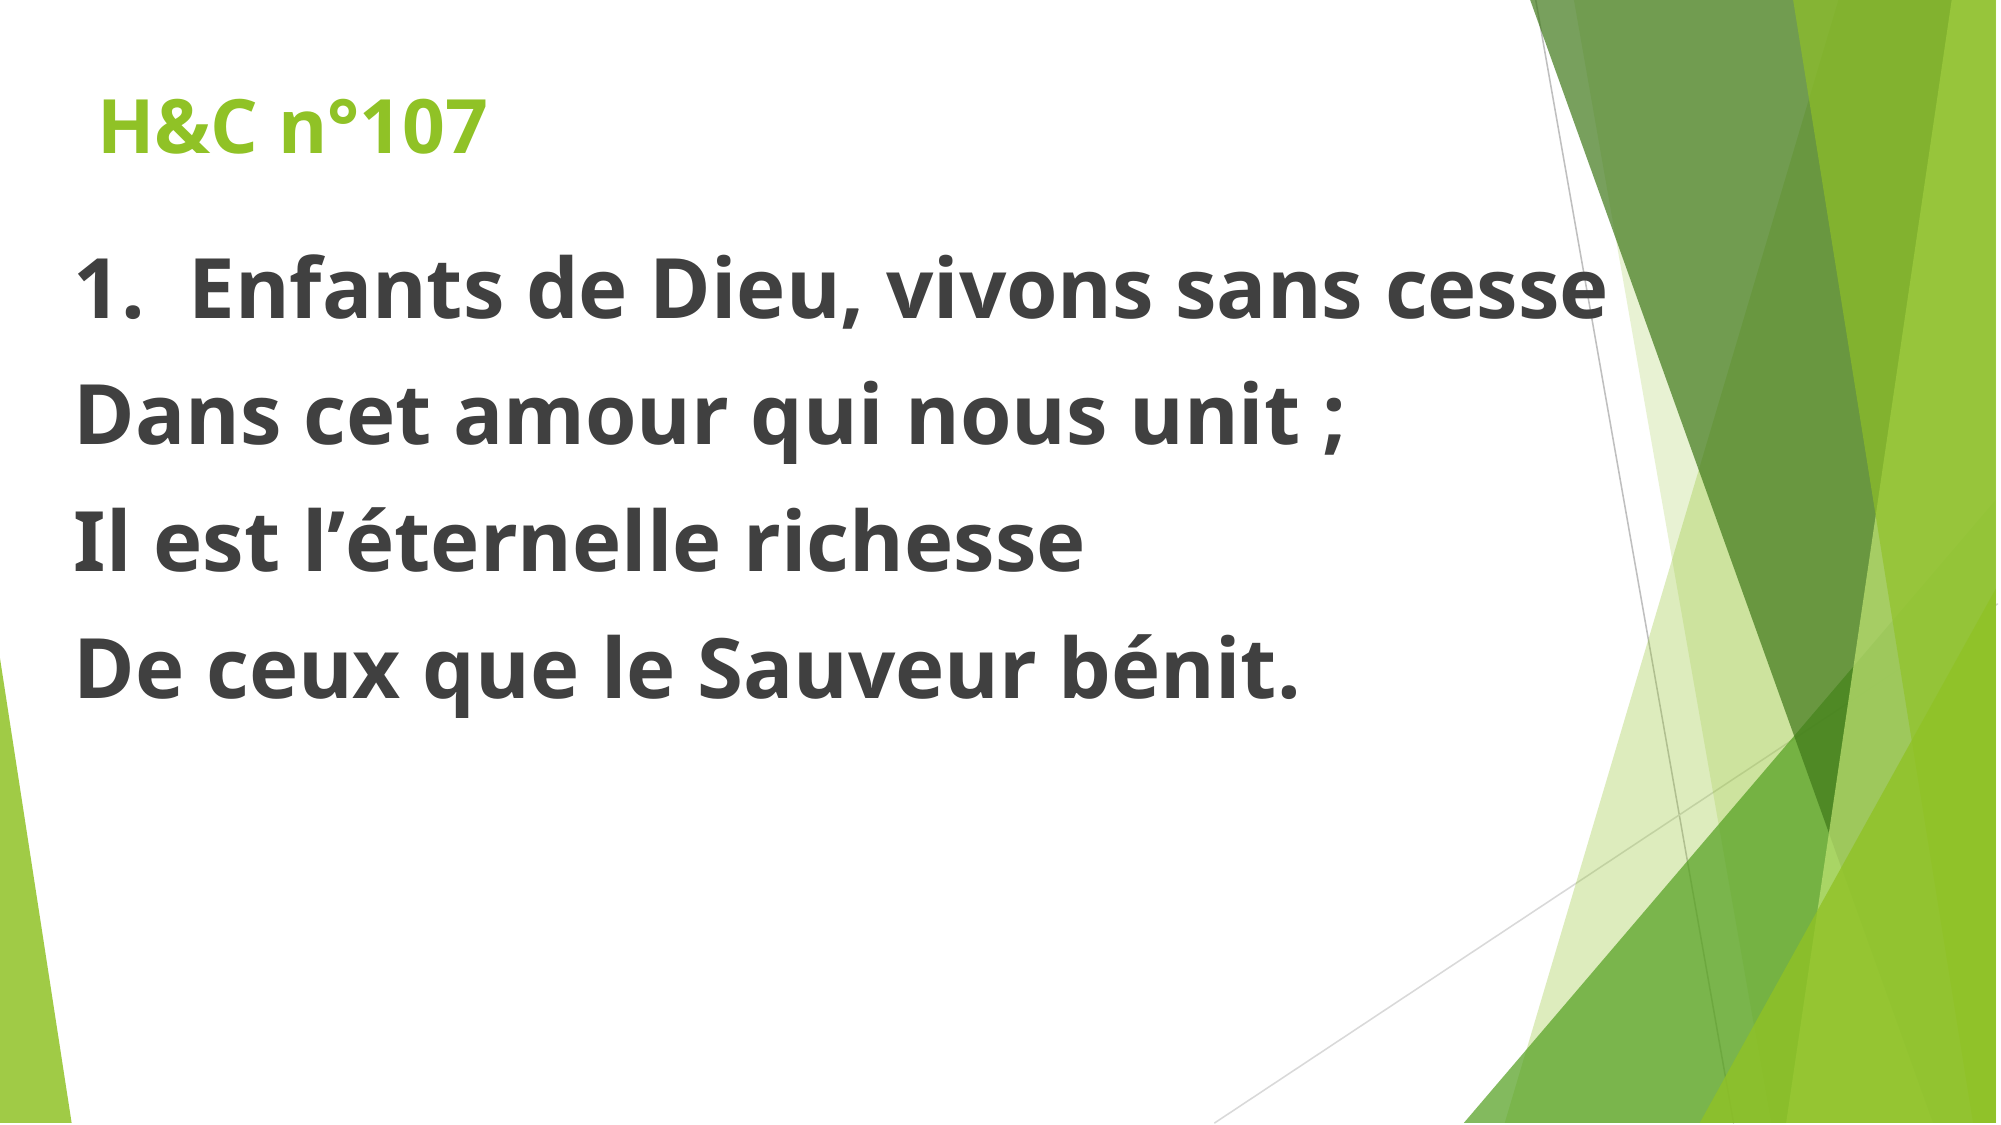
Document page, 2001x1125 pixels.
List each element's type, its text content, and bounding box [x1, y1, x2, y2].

text_box H&C n°107 [82, 70, 1522, 178]
text_box 1. Enfants de Dieu, vivons sans cesse Dans cet amour qui nous unit ; Il est l’éternelle richesse De ceux que le Sauveur bénit. [59, 212, 2001, 1037]
